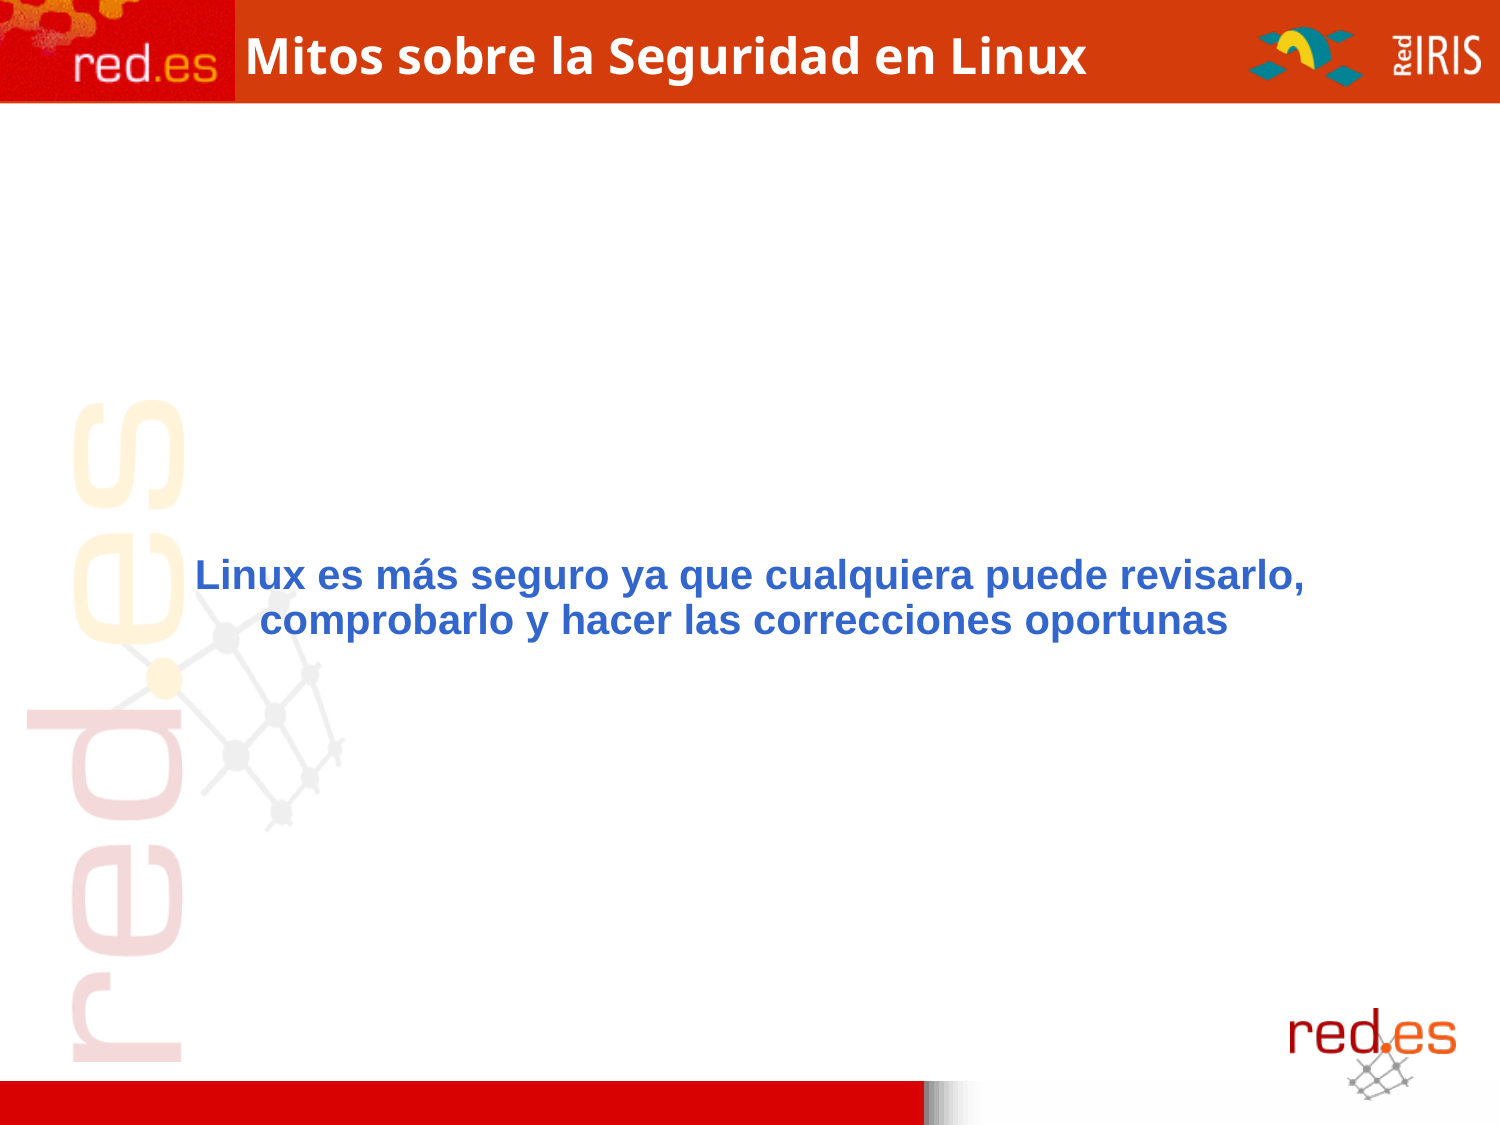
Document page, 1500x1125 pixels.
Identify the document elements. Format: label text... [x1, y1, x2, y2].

picture [0, 1008, 1500, 1125]
picture [0, 0, 235, 101]
title Mitos sobre la Seguridad en Linux [244, 0, 1412, 121]
picture [1412, 27, 1481, 87]
subtitle Linux es más seguro ya que cualquiera puede revisarlo, comprobarlo y hacer las correcciones oportunas [75, 262, 1426, 1006]
picture [27, 400, 345, 1062]
